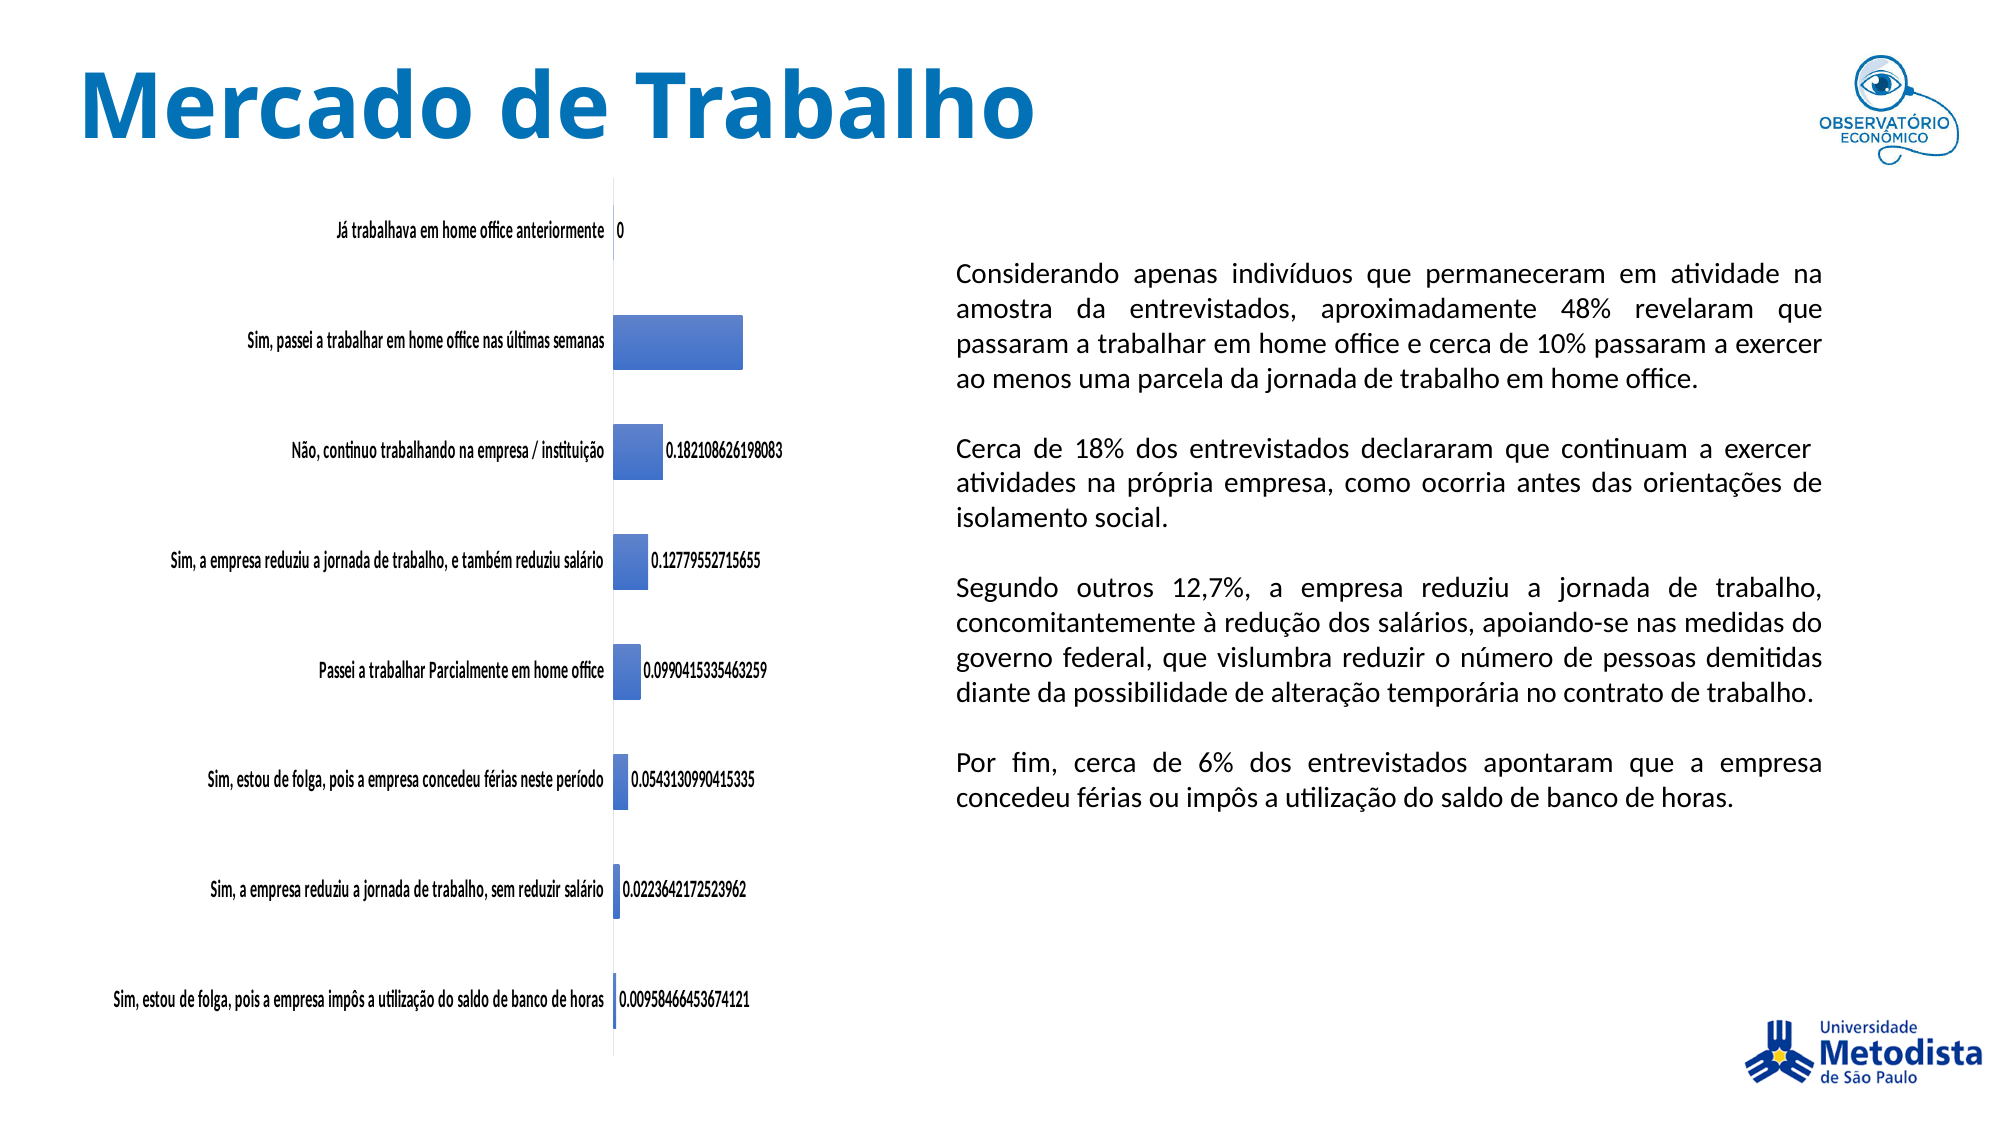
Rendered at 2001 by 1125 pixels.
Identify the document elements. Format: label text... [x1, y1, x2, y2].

text_box Considerando apenas indivíduos que permaneceram em atividade na amostra da entrevistados, aproximadamente 48% revelaram que passaram a trabalhar em home office e cerca de 10% passaram a exercer ao menos uma parcela da jornada de trabalho em home office. Cerca de 18% dos entrevistados declararam que continuam a exercer atividades na própria empresa, como ocorria antes das orientações de isolamento social. Segundo outros 12,7%, a empresa reduziu a jornada de trabalho, concomitantemente à redução dos salários, apoiando-se nas medidas do governo federal, que vislumbra reduzir o número de pessoas demitidas diante da possibilidade de alteração temporária no contrato de trabalho. Por fim, cerca de 6% dos entrevistados apontaram que a empresa concedeu férias ou impôs a utilização do saldo de banco de horas. [941, 246, 1850, 898]
picture [1738, 993, 1987, 1118]
title Mercado de Trabalho [62, 0, 1788, 218]
picture [1809, 49, 1968, 168]
chart [113, 159, 864, 1075]
